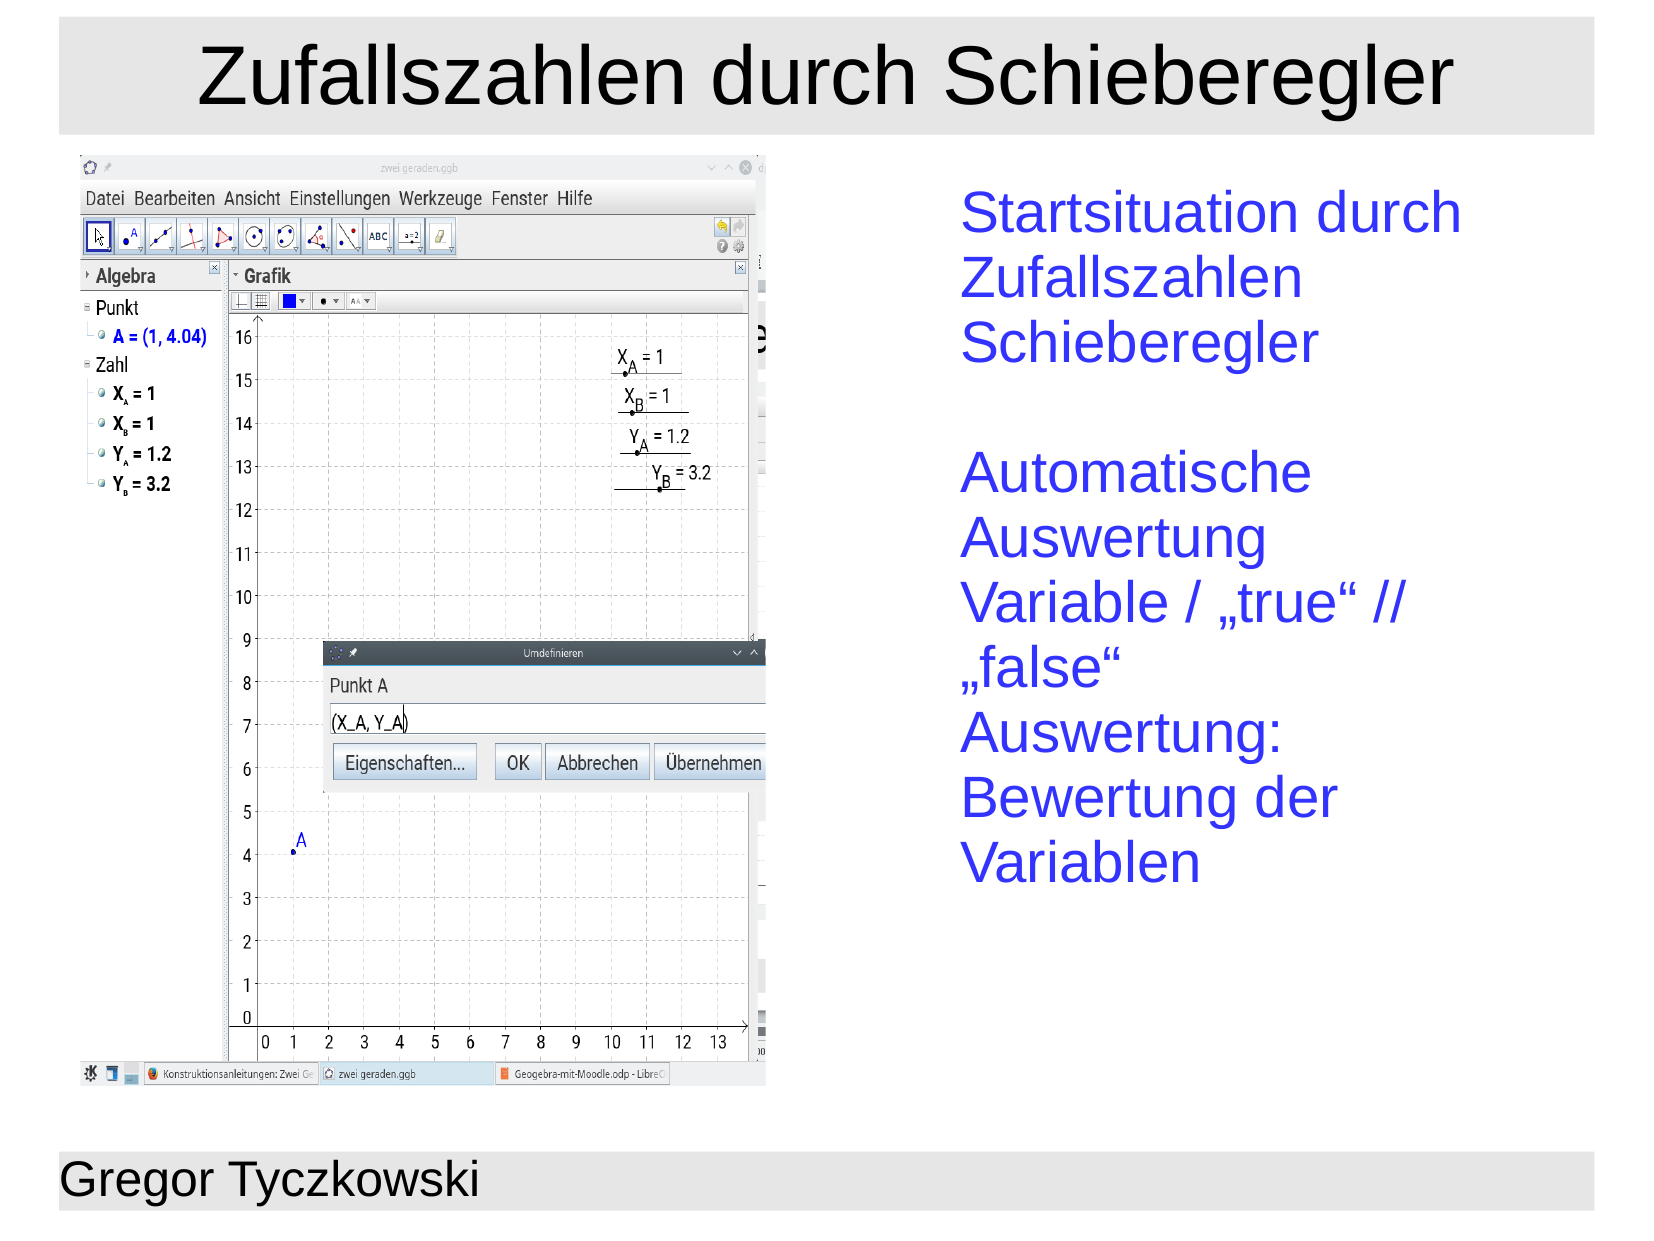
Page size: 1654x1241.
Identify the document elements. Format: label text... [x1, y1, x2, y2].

list Gregor Tyczkowski [59, 1151, 1595, 1211]
text_box Startsituation durch Zufallszahlen Schieberegler Automatische Auswertung Variable / „true“ // „false“ Auswertung: Bewertung der Variablen [945, 171, 1590, 1110]
picture [80, 155, 766, 1086]
title Zufallszahlen durch Schieberegler [59, 16, 1595, 135]
